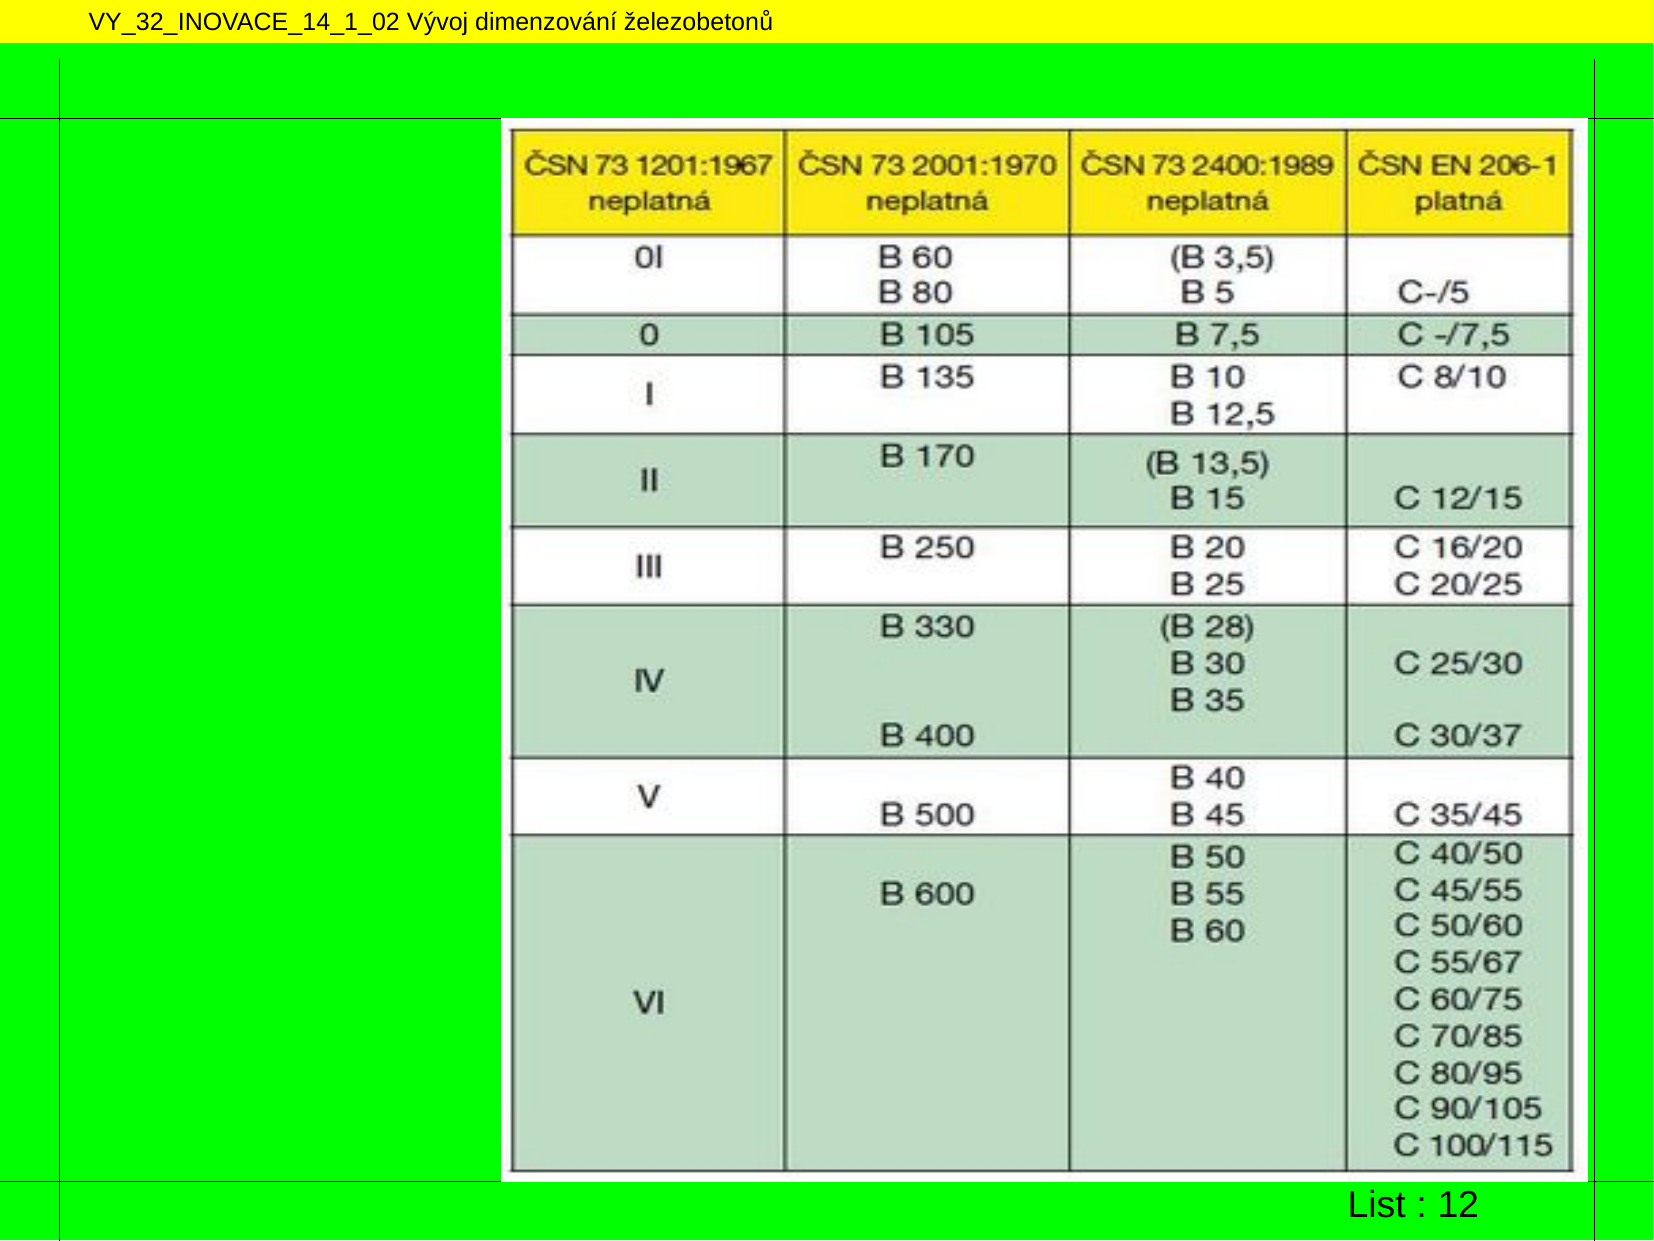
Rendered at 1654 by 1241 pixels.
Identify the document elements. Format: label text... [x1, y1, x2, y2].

text_box List : <číslo> [1357, 1176, 1599, 1241]
text_box VY_32_INOVACE_14_1_02 Vývoj dimenzování železobetonů [0, 0, 1654, 43]
picture [501, 118, 1588, 1182]
